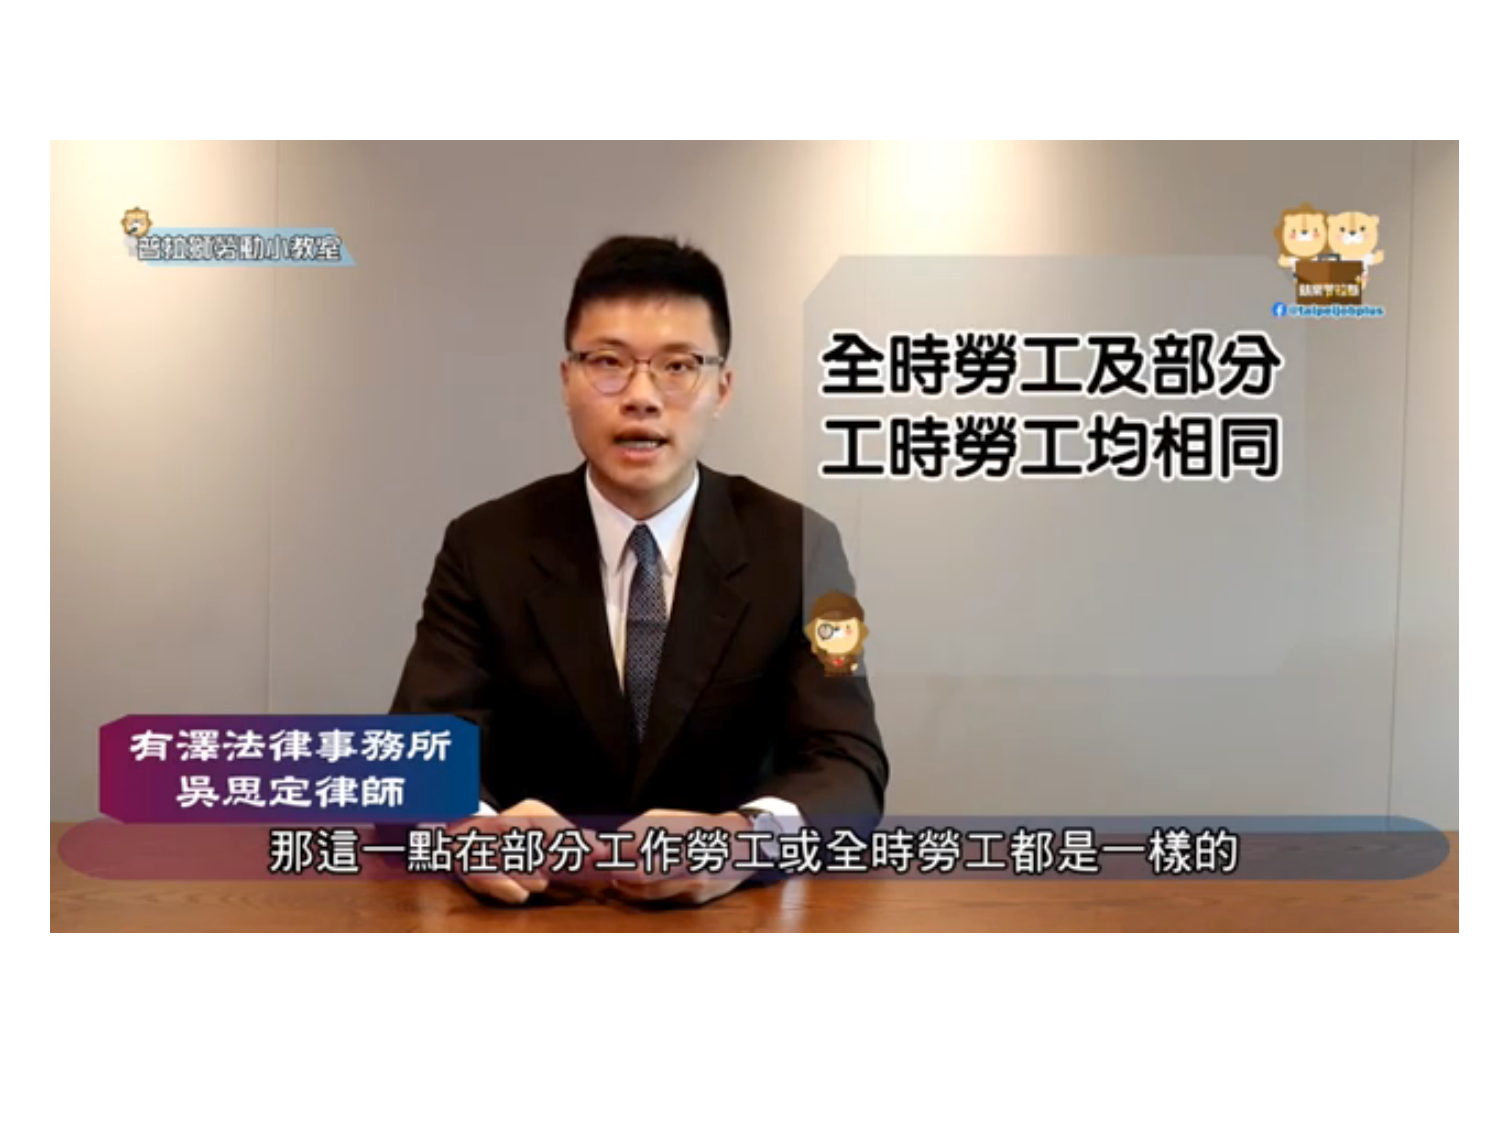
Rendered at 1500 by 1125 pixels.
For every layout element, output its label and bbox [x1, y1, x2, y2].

picture [50, 140, 1459, 933]
